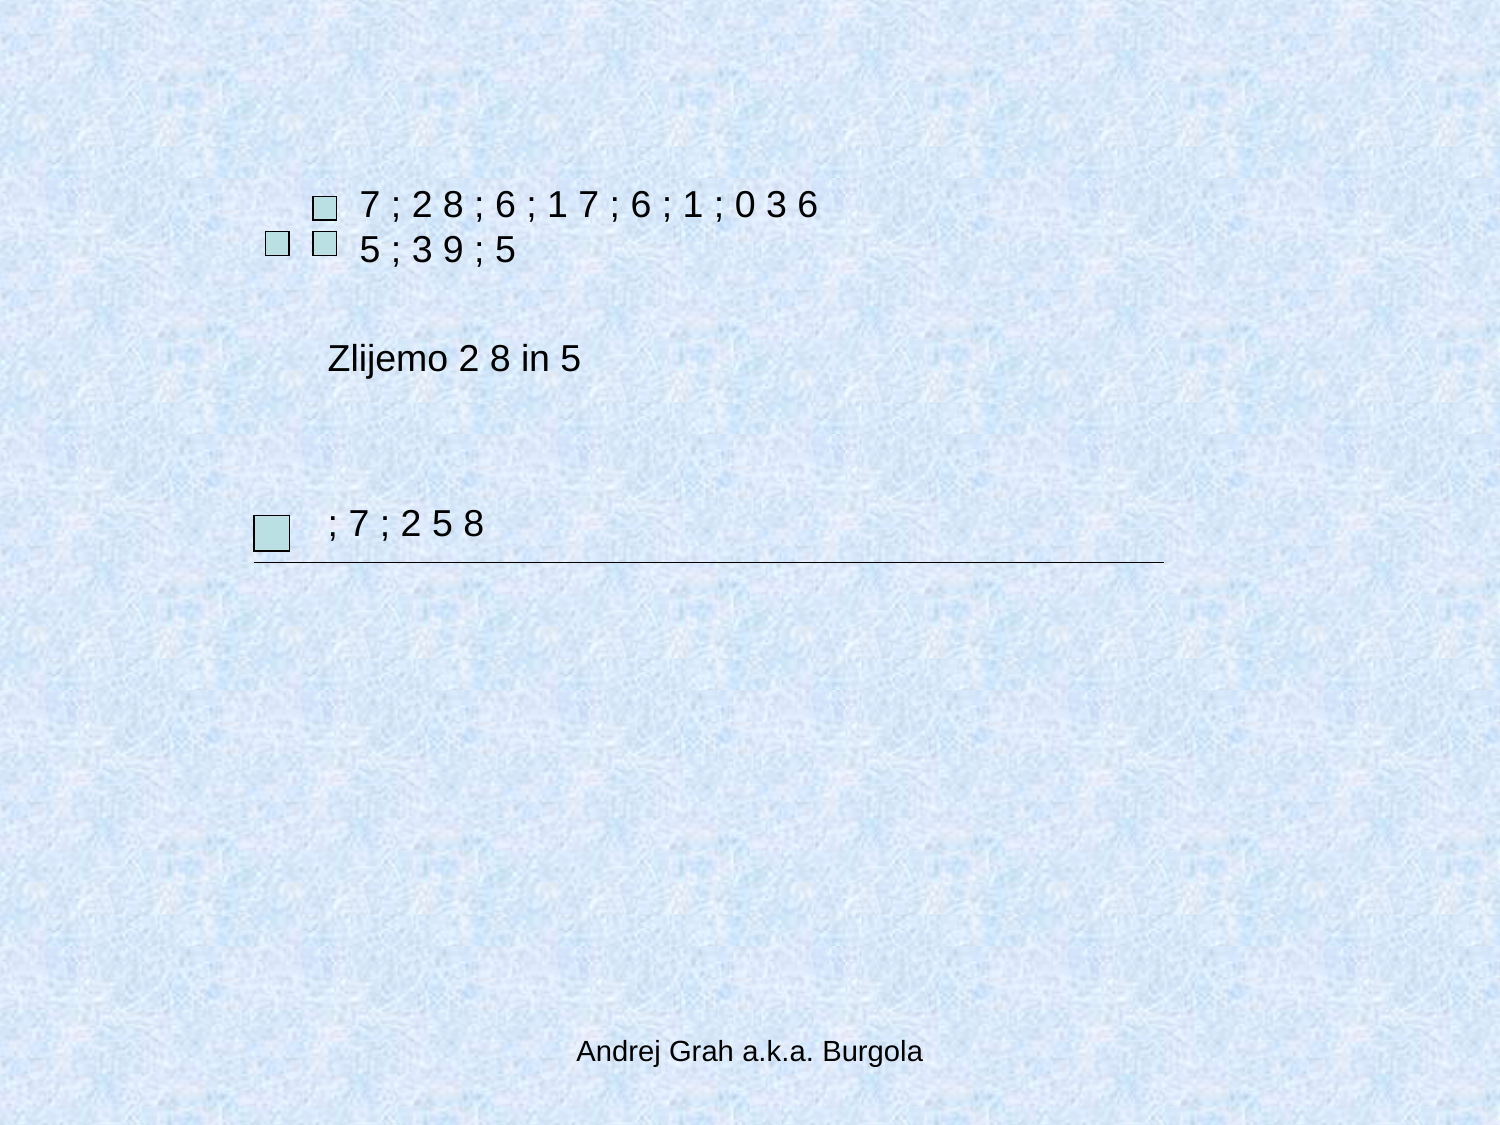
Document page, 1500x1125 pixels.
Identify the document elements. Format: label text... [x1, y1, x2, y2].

text_box 7 ; 2 8 ; 6 ; 1 7 ; 6 ; 1 ; 0 3 6 5 ; 3 9 ; 5 [194, 172, 1282, 347]
text_box [265, 231, 290, 256]
text_box Andrej Grah a.k.a. Burgola [512, 1024, 988, 1103]
text_box [312, 231, 337, 256]
text_box Zlijemo 2 8 in 5 [312, 326, 963, 387]
text_box [253, 515, 290, 551]
text_box [312, 196, 337, 220]
picture [0, 0, 1500, 1125]
text_box ; 7 ; 2 5 8 [312, 491, 1081, 553]
